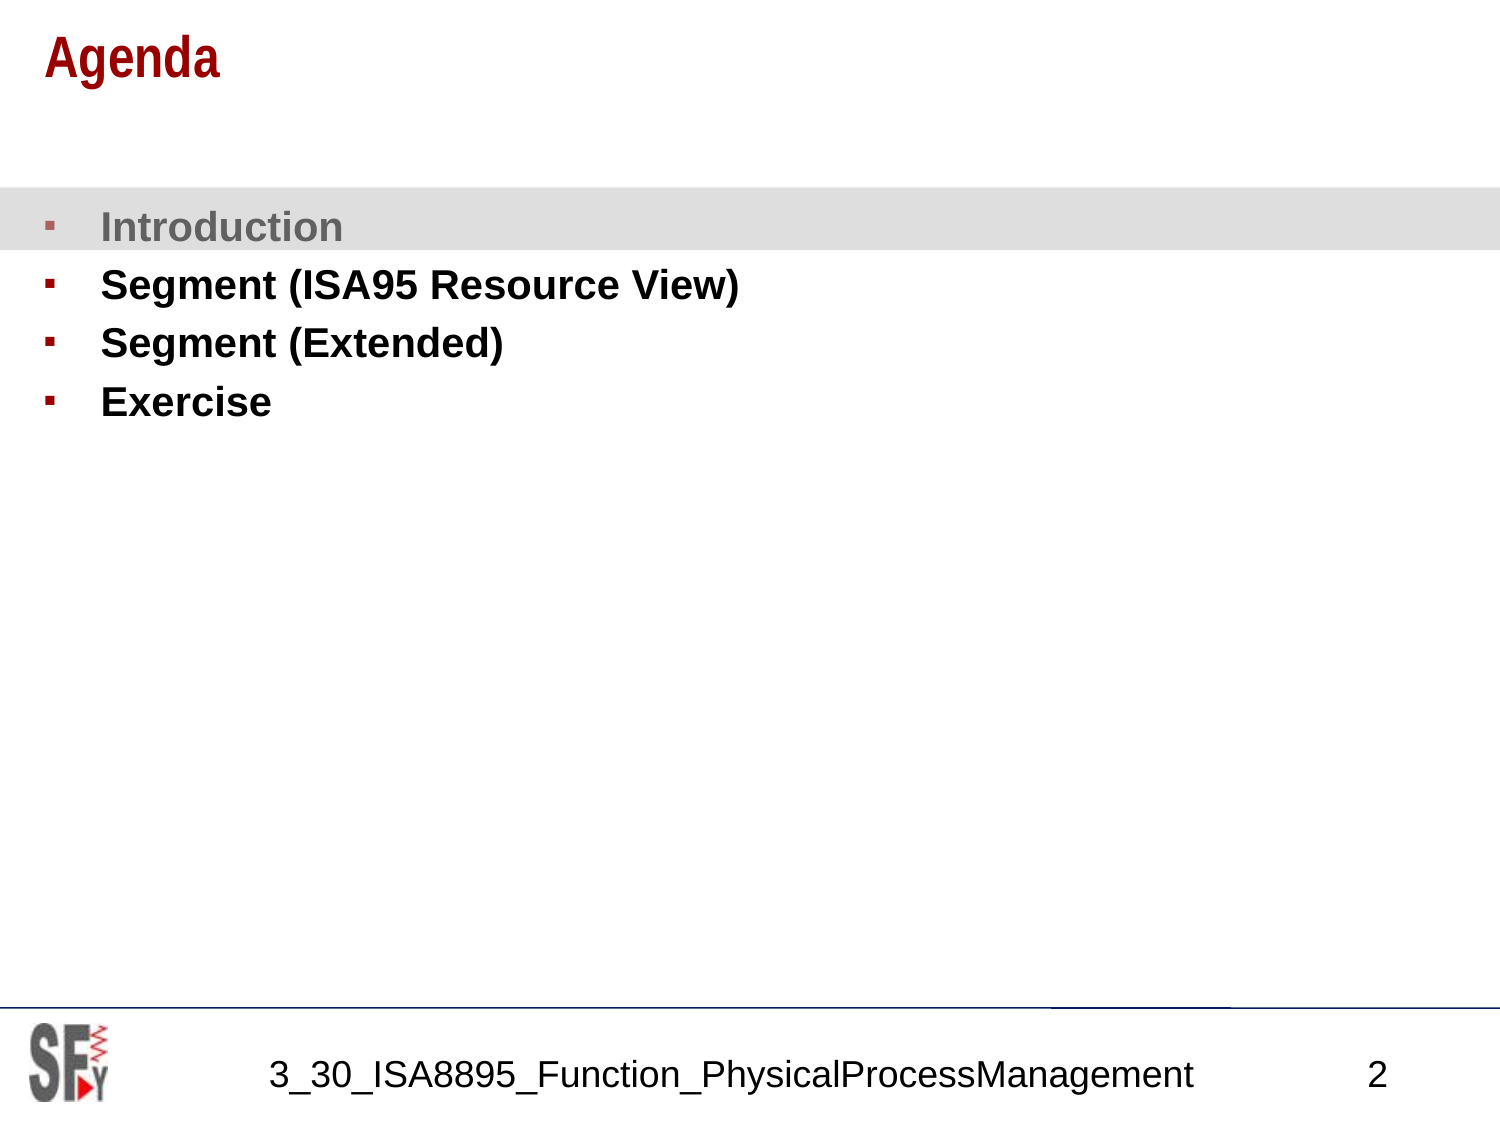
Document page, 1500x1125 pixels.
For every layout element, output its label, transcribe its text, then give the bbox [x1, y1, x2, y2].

list Introduction Segment (ISA95 Resource View) Segment (Extended) Exercise [29, 250, 1471, 988]
picture [29, 1023, 108, 1102]
text_box [0, 187, 1500, 250]
footer 3_30_ISA8895_Function_PhysicalProcessManagement [253, 1034, 1336, 1103]
title Agenda [29, 12, 1471, 138]
slide_number <numéro> [1352, 1034, 1490, 1103]
